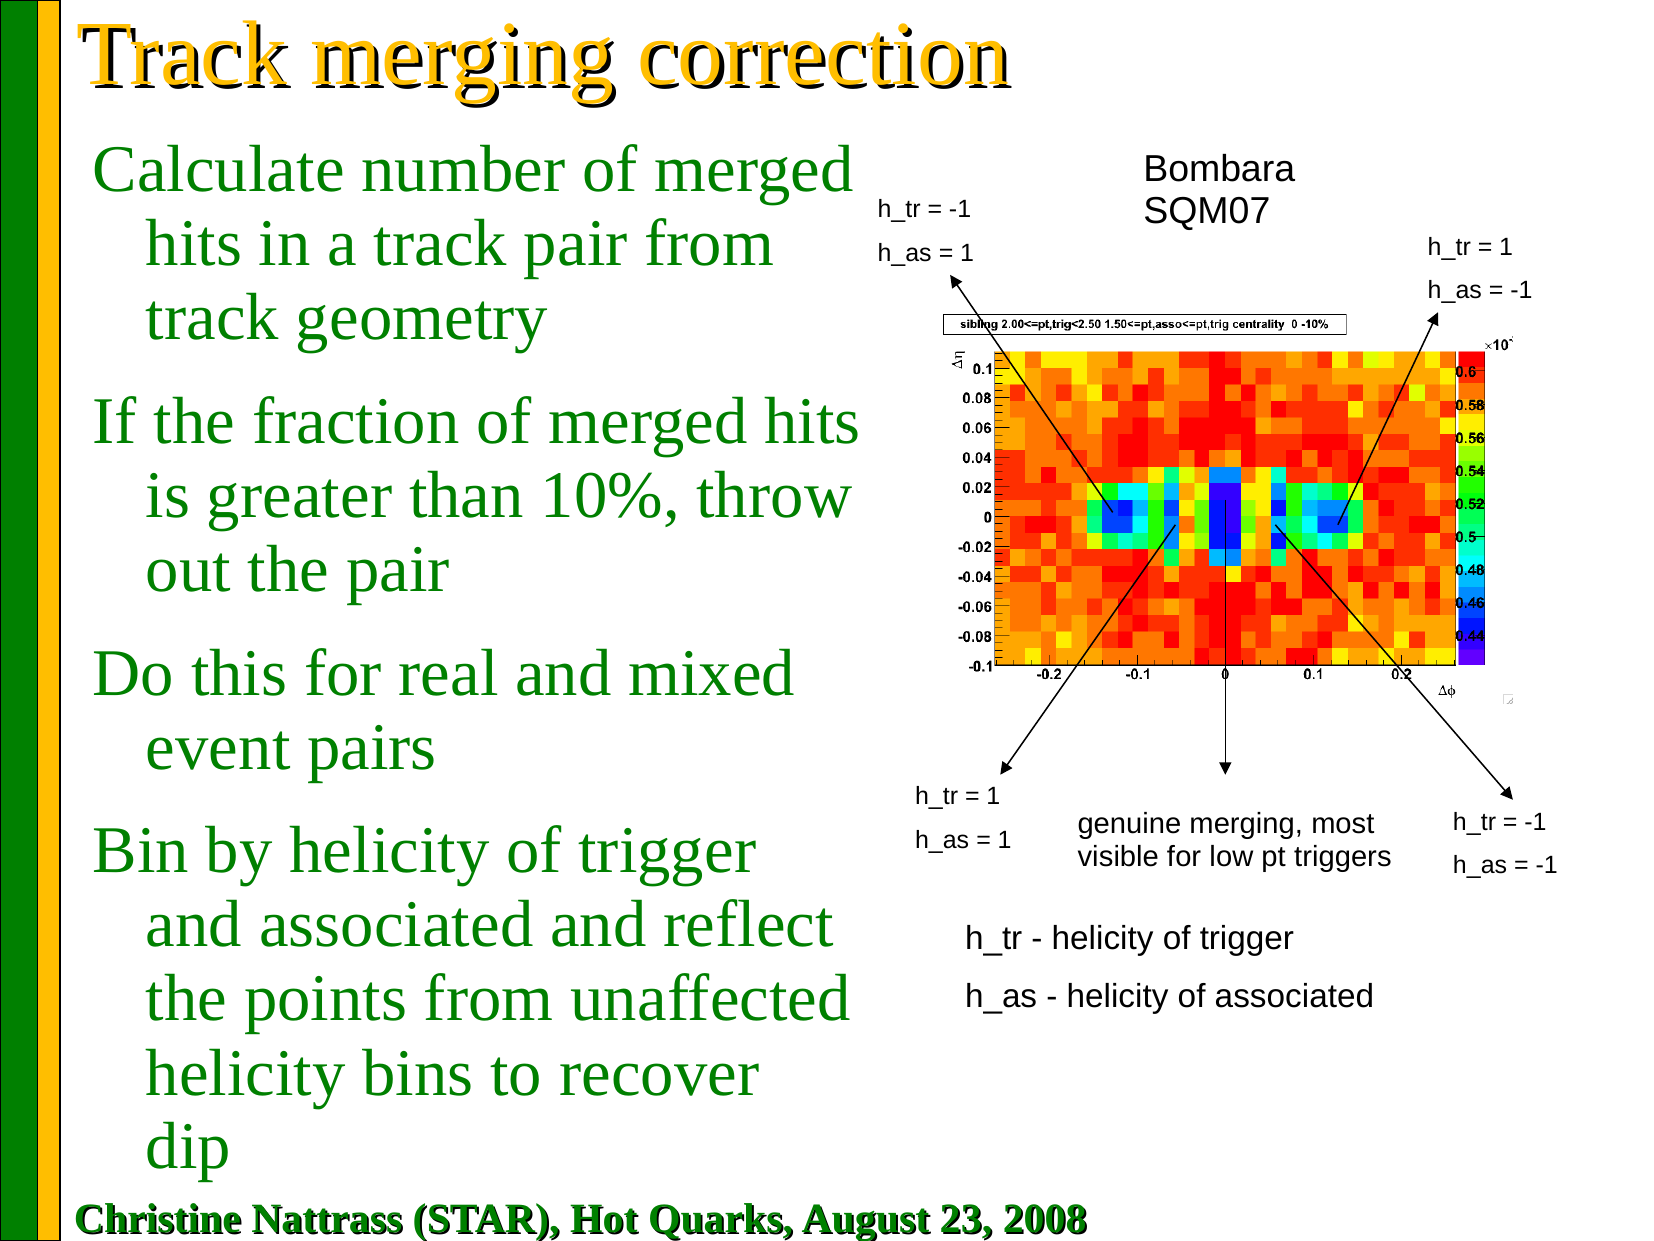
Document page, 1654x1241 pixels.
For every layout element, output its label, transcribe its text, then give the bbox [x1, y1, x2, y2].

text_box h_tr = -1 h_as = 1 [862, 187, 1051, 275]
title Track merging correction [76, 0, 1565, 121]
picture [937, 312, 1513, 704]
text_box h_tr = 1 h_as = 1 [900, 774, 1027, 862]
text_box h_tr = -1 h_as = -1 [1438, 799, 1573, 887]
text_box h_tr = 1 h_as = -1 [1413, 224, 1548, 312]
text_box genuine merging, most visible for low pt triggers [1062, 799, 1413, 881]
text_box Bombara SQM07 [1128, 140, 1354, 240]
list Calculate number of merged hits in a track pair from track geometry If the fraction of merged hits is greater than 10%, throw out the pair Do this for real and mixed event pairs Bin by helicity of trigger and associated and reflect the points from unaffected helicity bins to recover dip [75, 132, 863, 1184]
text_box h_tr - helicity of trigger h_as - helicity of associated [950, 912, 1551, 1023]
